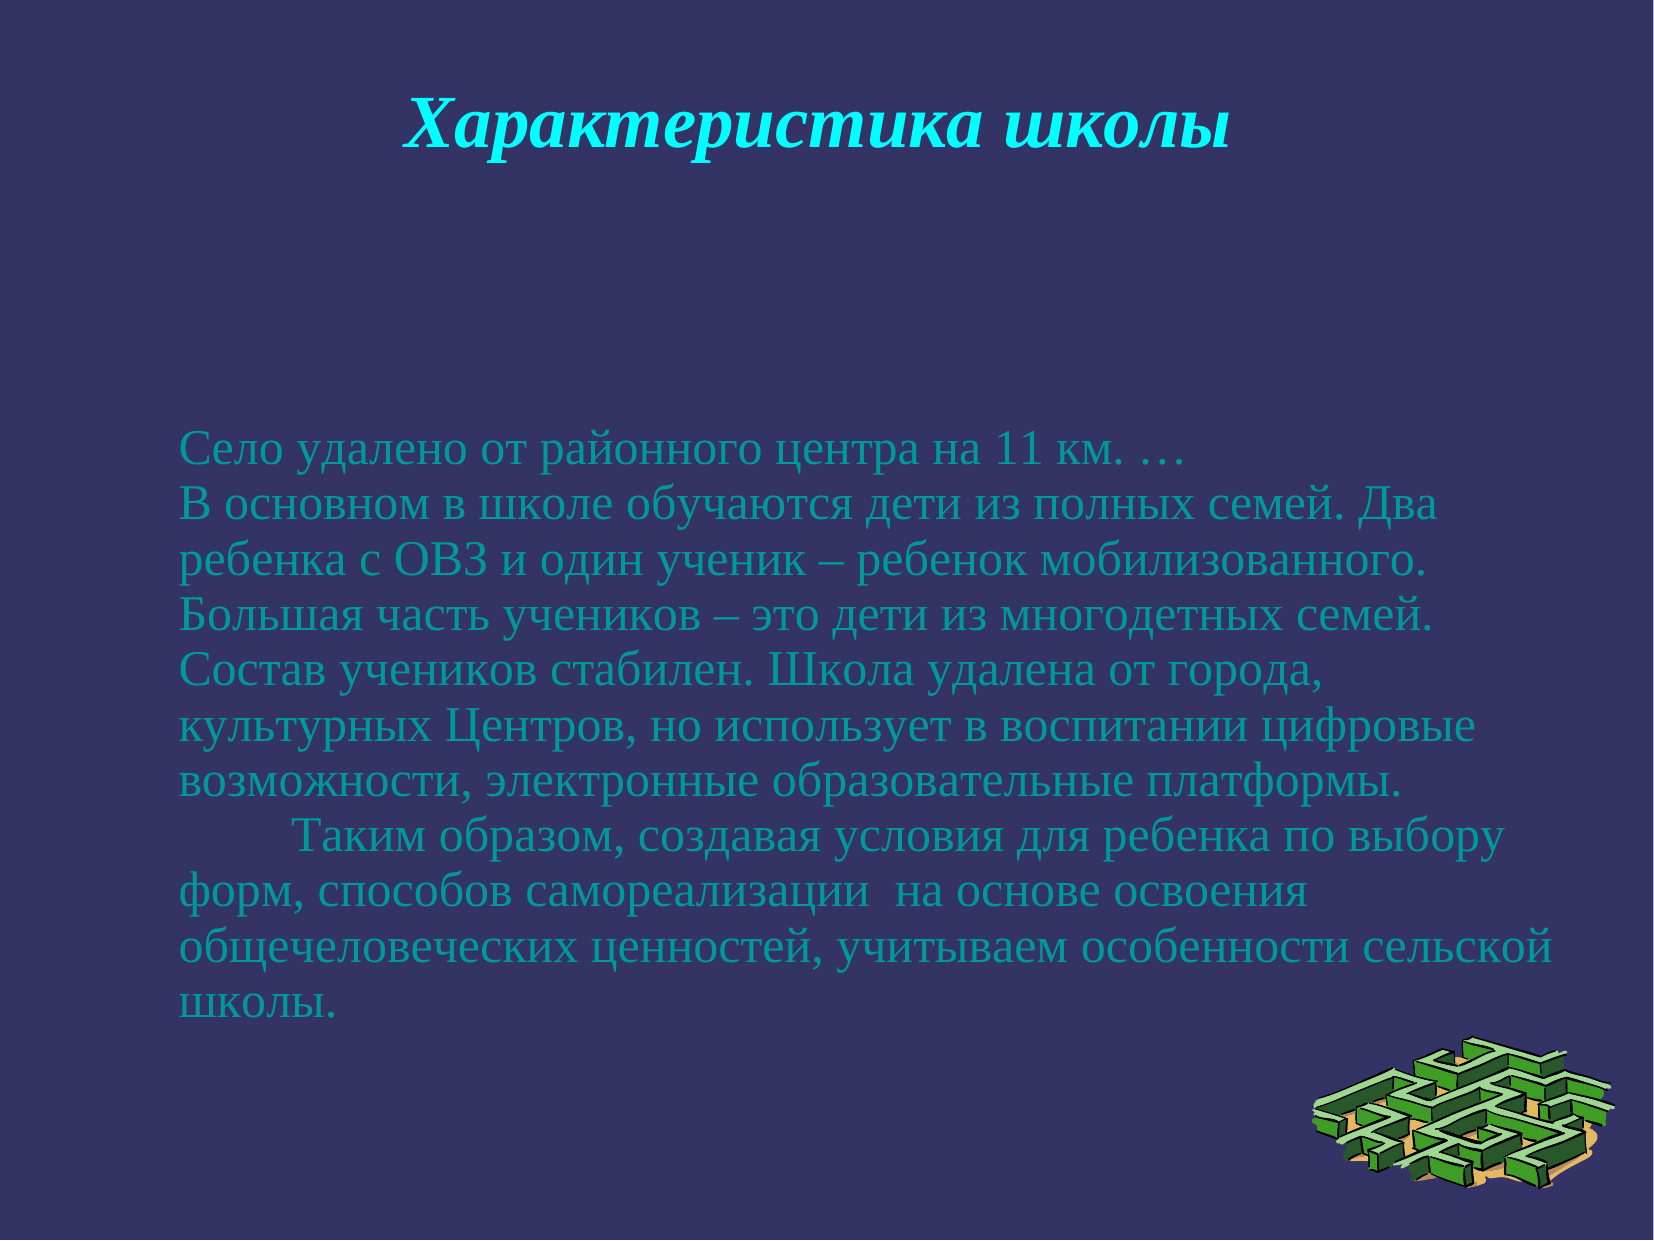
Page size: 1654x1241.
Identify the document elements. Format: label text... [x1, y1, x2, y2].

list Село удалено от районного центра на 11 км. … В основном в школе обучаются дети из полных семей. Два ребенка с ОВЗ и один ученик – ребенок мобилизованного. Большая часть учеников – это дети из многодетных семей. Состав учеников стабилен. Школа удалена от города, культурных Центров, но использует в воспитании цифровые возможности, электронные образовательные платформы. Таким образом, создавая условия для ребенка по выбору форм, способов самореализации на основе освоения общечеловеческих ценностей, учитываем особенности сельской школы. [178, 364, 1570, 1147]
title Характеристика школы [121, 19, 1534, 227]
